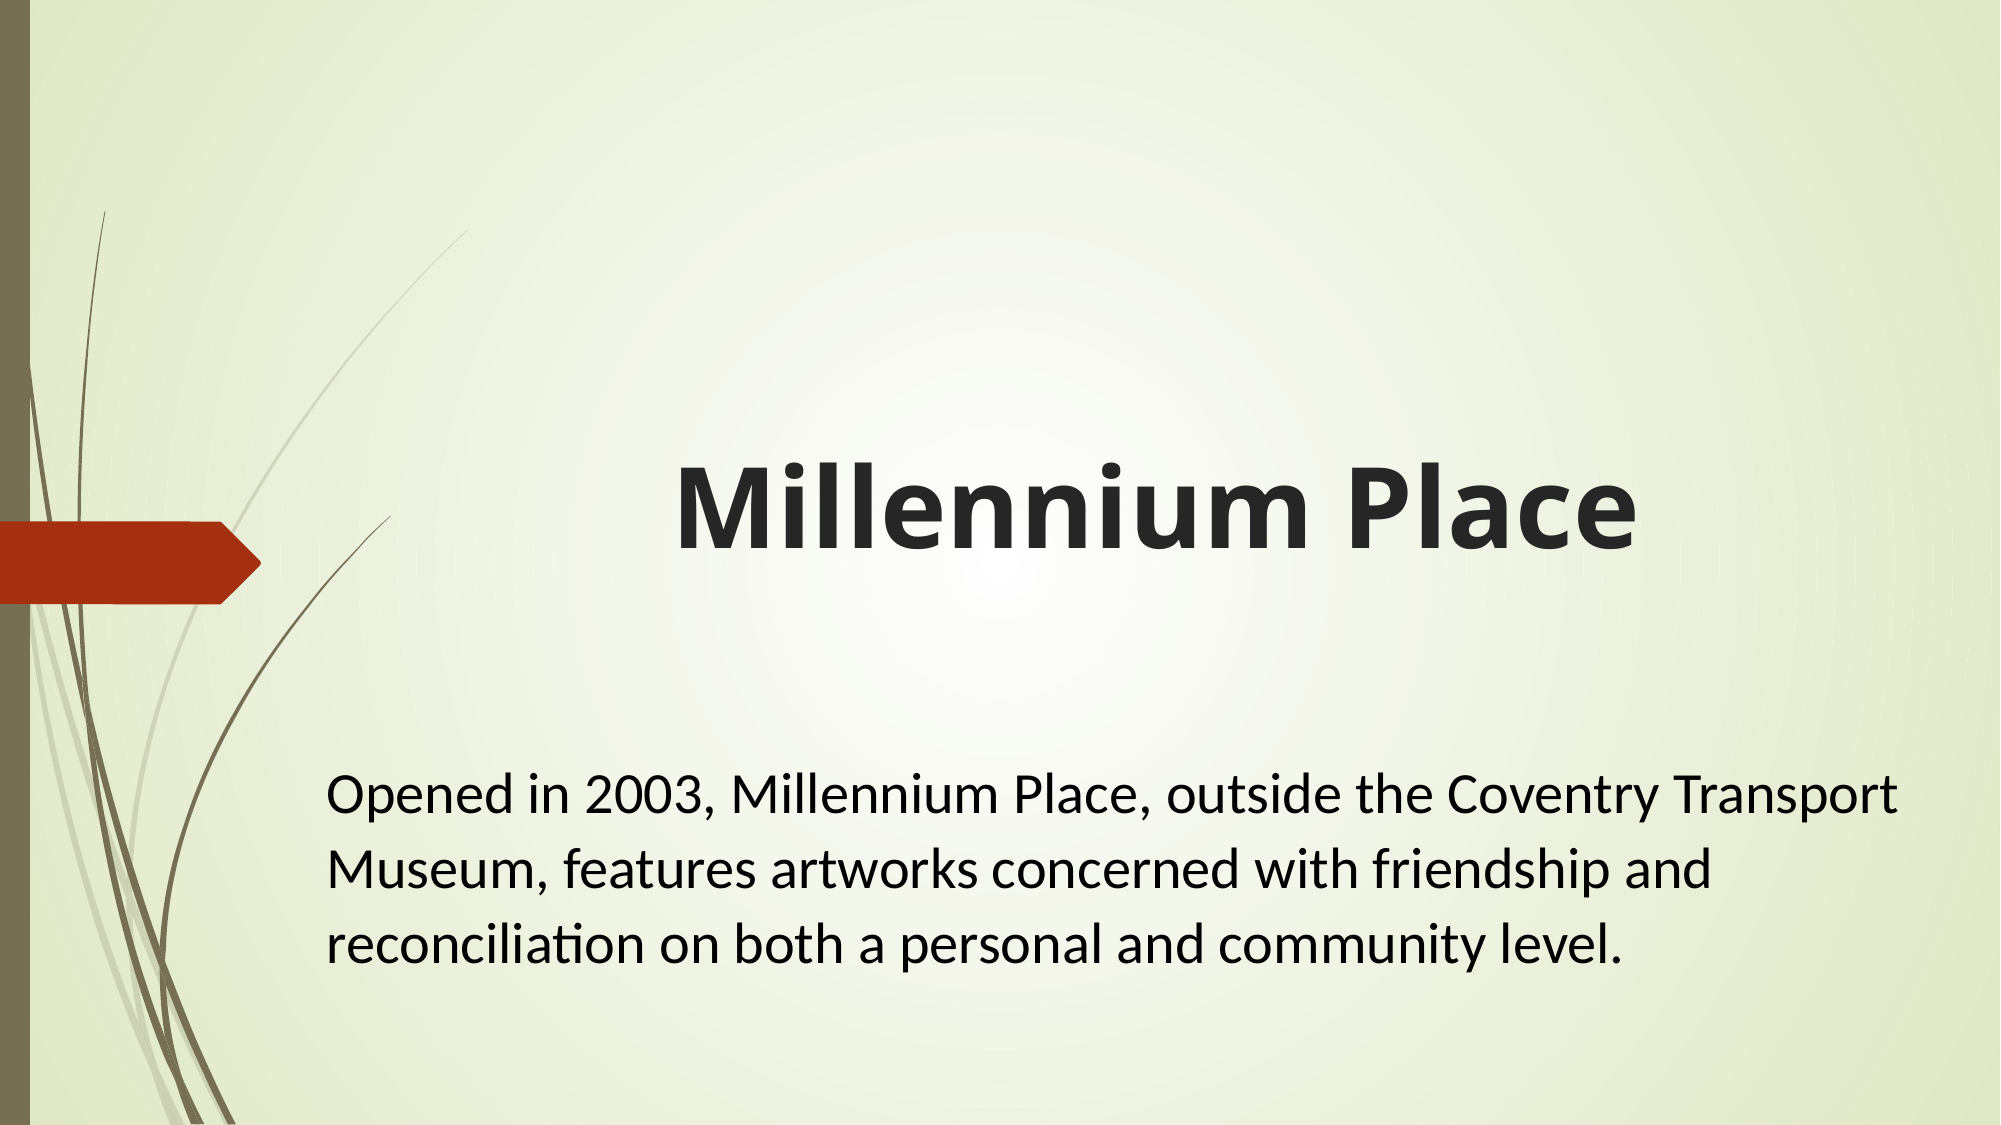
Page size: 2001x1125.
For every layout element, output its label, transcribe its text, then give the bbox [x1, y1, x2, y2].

text_box Opened in 2003, Millennium Place, outside the Coventry Transport Museum, features artworks concerned with friendship and reconciliation on both a personal and community level. [311, 742, 1974, 982]
title Millennium Place [424, 337, 1888, 687]
